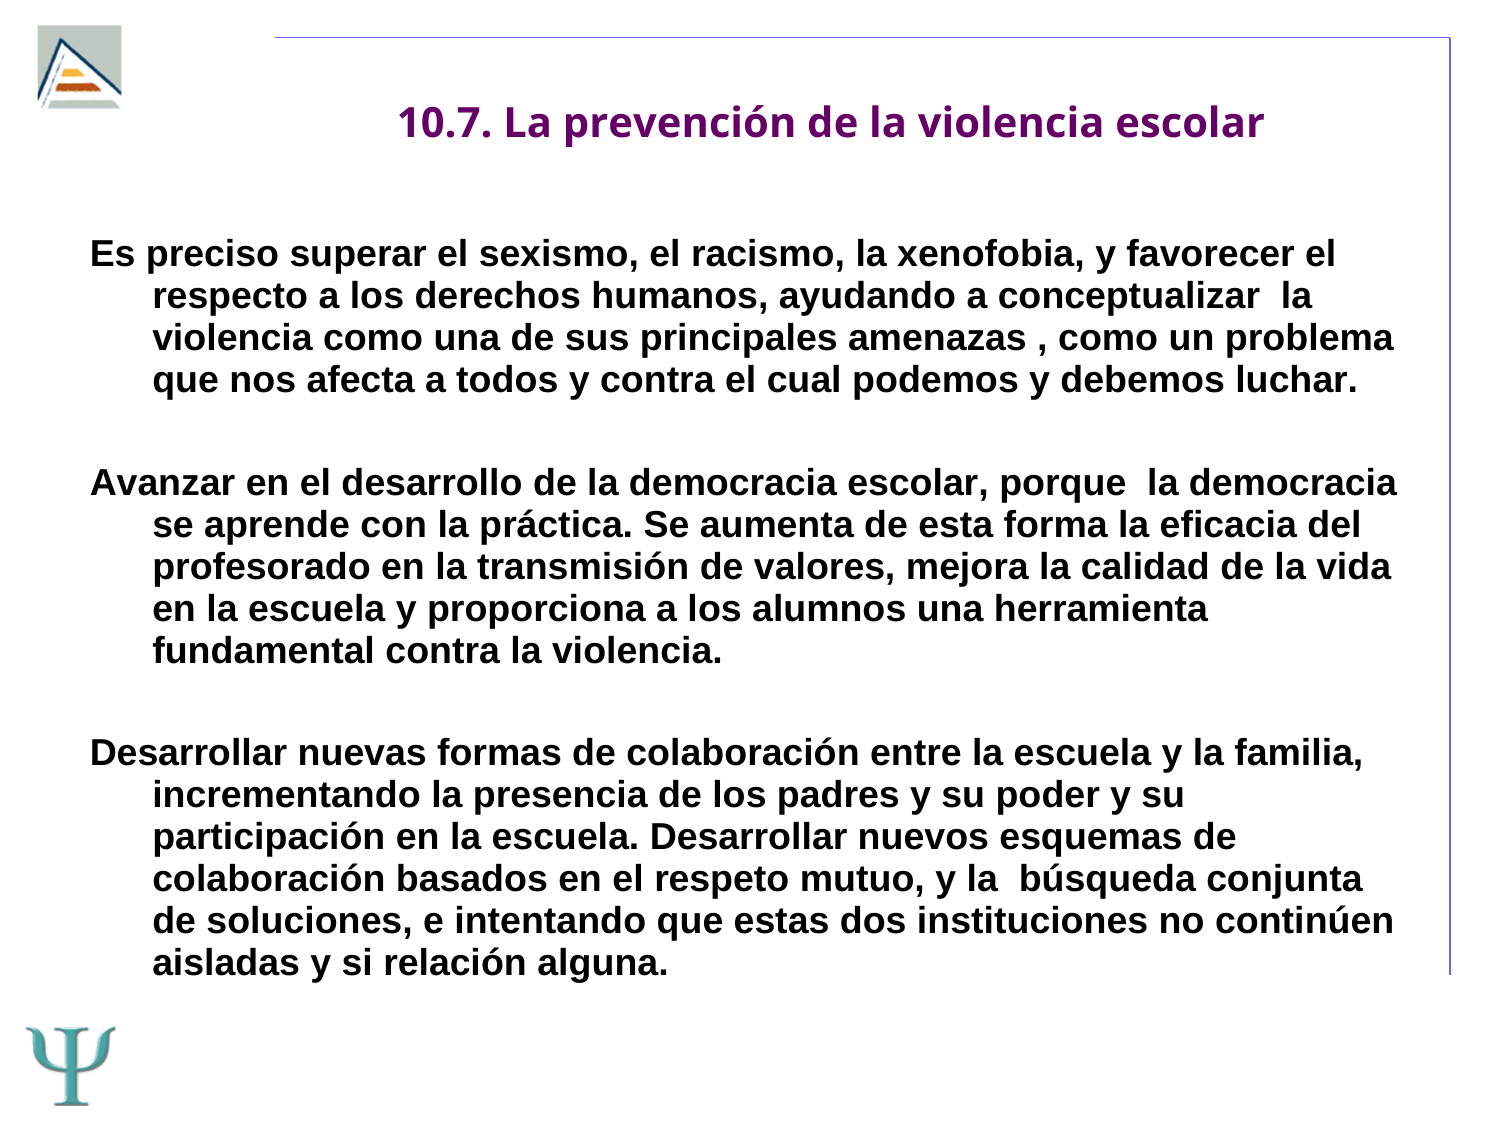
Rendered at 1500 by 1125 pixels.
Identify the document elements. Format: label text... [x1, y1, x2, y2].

picture [24, 1024, 75, 1106]
title 10.7. La prevención de la violencia escolar [262, 74, 1401, 168]
list Es preciso superar el sexismo, el racismo, la xenofobia, y favorecer el respecto a los derechos humanos, ayudando a conceptualizar la violencia como una de sus principales amenazas , como un problema que nos afecta a todos y contra el cual podemos y debemos luchar. Avanzar en el desarrollo de la democracia escolar, porque la democracia se aprende con la práctica. Se aumenta de esta forma la eficacia del profesorado en la transmisión de valores, mejora la calidad de la vida en la escuela y proporciona a los alumnos una herramienta fundamental contra la violencia. Desarrollar nuevas formas de colaboración entre la escuela y la familia, incrementando la presencia de los padres y su poder y su participación en la escuela. Desarrollar nuevos esquemas de colaboración basados en el respeto mutuo, y la búsqueda conjunta de soluciones, e intentando que estas dos instituciones no continúen aisladas y si relación alguna. [75, 224, 1426, 1125]
picture [37, 24, 122, 109]
